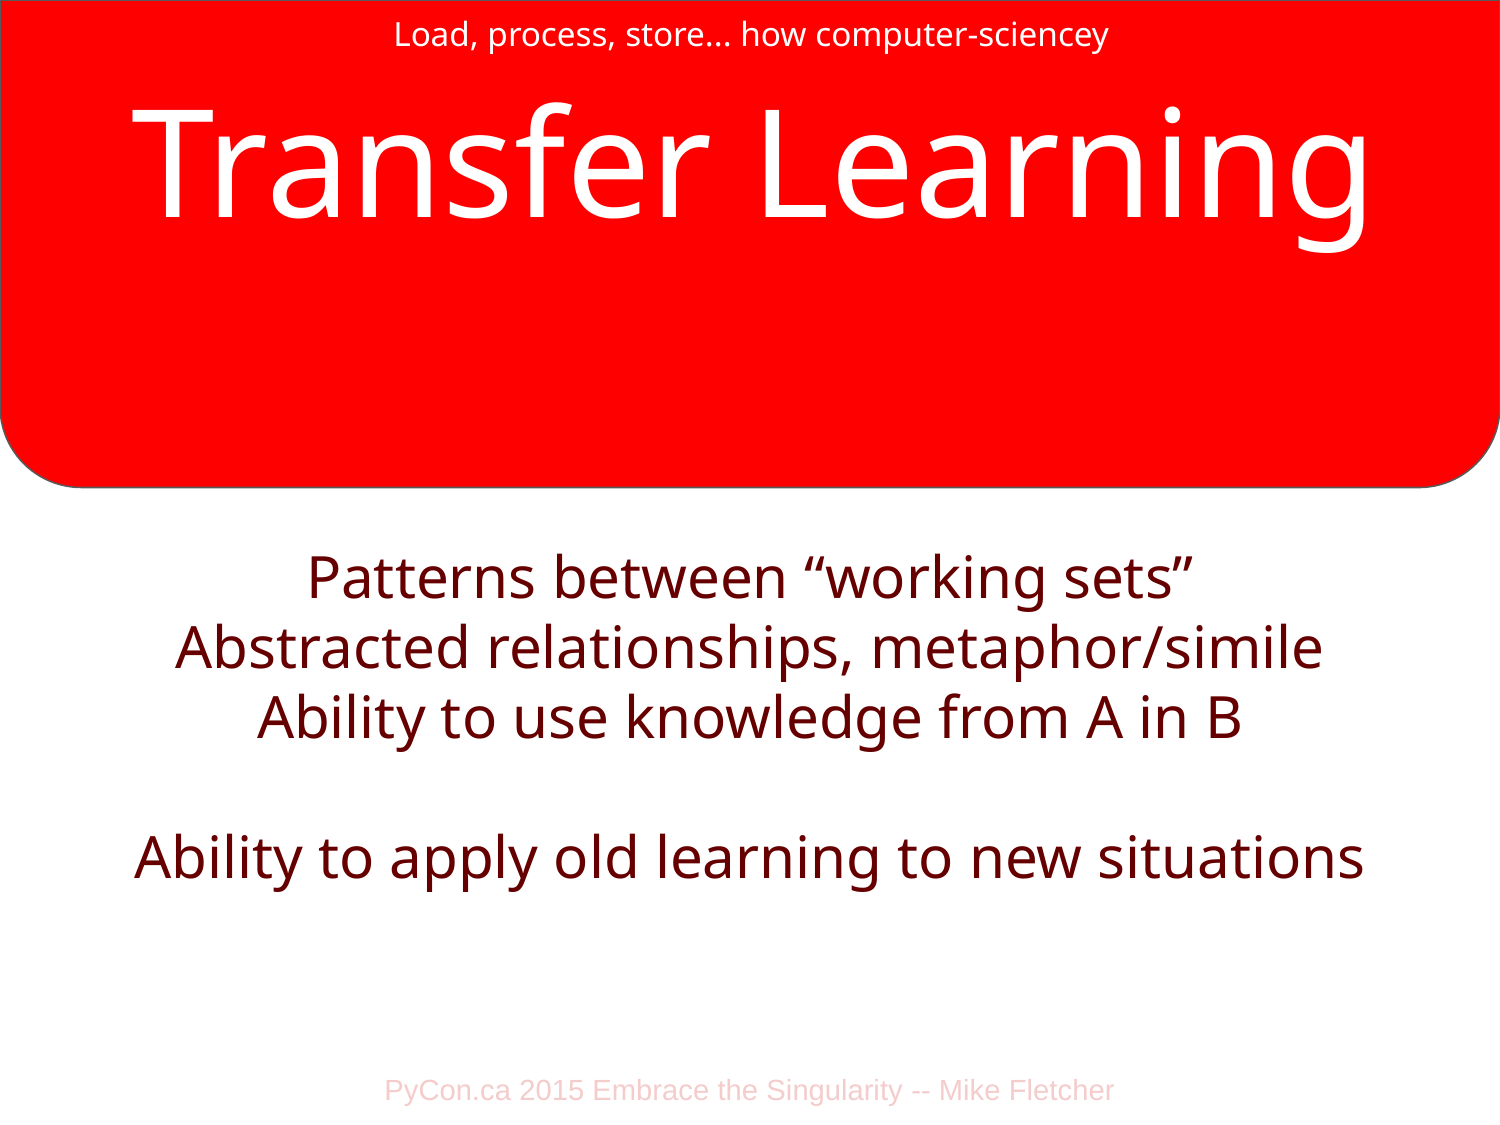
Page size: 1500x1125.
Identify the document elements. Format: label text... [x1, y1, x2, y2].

title Transfer Learning [28, 65, 1480, 488]
subtitle Load, process, store... how computer-sciencey [1, 0, 1500, 65]
subtitle Patterns between “working sets” Abstracted relationships, metaphor/simile Ability to use knowledge from A in B Ability to apply old learning to new situations [0, 525, 1500, 1107]
